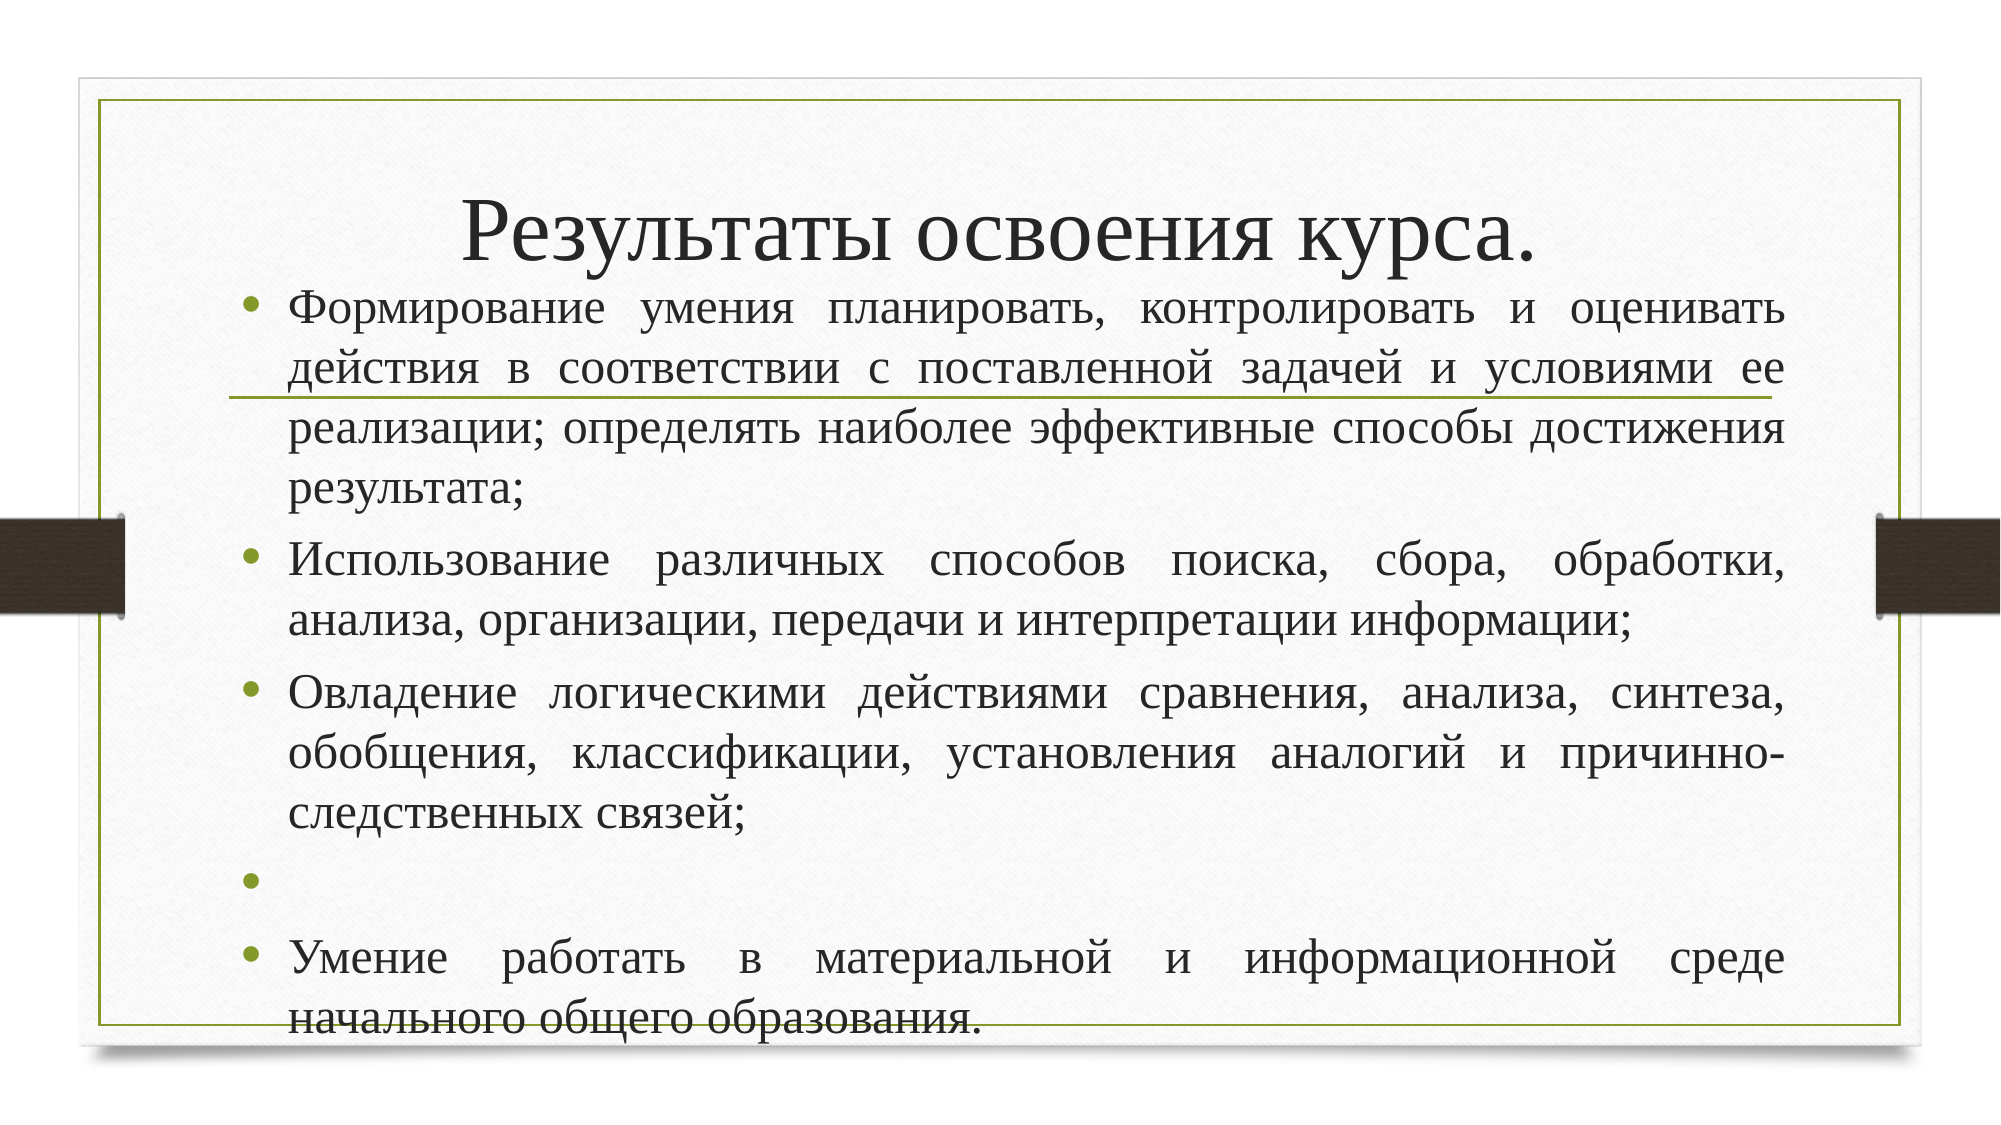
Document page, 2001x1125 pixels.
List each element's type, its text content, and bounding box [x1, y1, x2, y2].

picture [0, 0, 2001, 1125]
title Результаты освоения курса. [212, 161, 1788, 296]
list Формирование умения планировать, контролировать и оценивать действия в соответствии с поставленной задачей и условиями ее реализации; определять наиболее эффективные способы достижения результата; Использование различных способов поиска, сбора, обработки, анализа, организации, передачи и интерпретации информации; Овладение логическими действиями сравнения, анализа, синтеза, обобщения, классификации, установления аналогий и причинно-следственных связей; Умение работать в материальной и информационной среде начального общего образования. [226, 265, 1802, 899]
